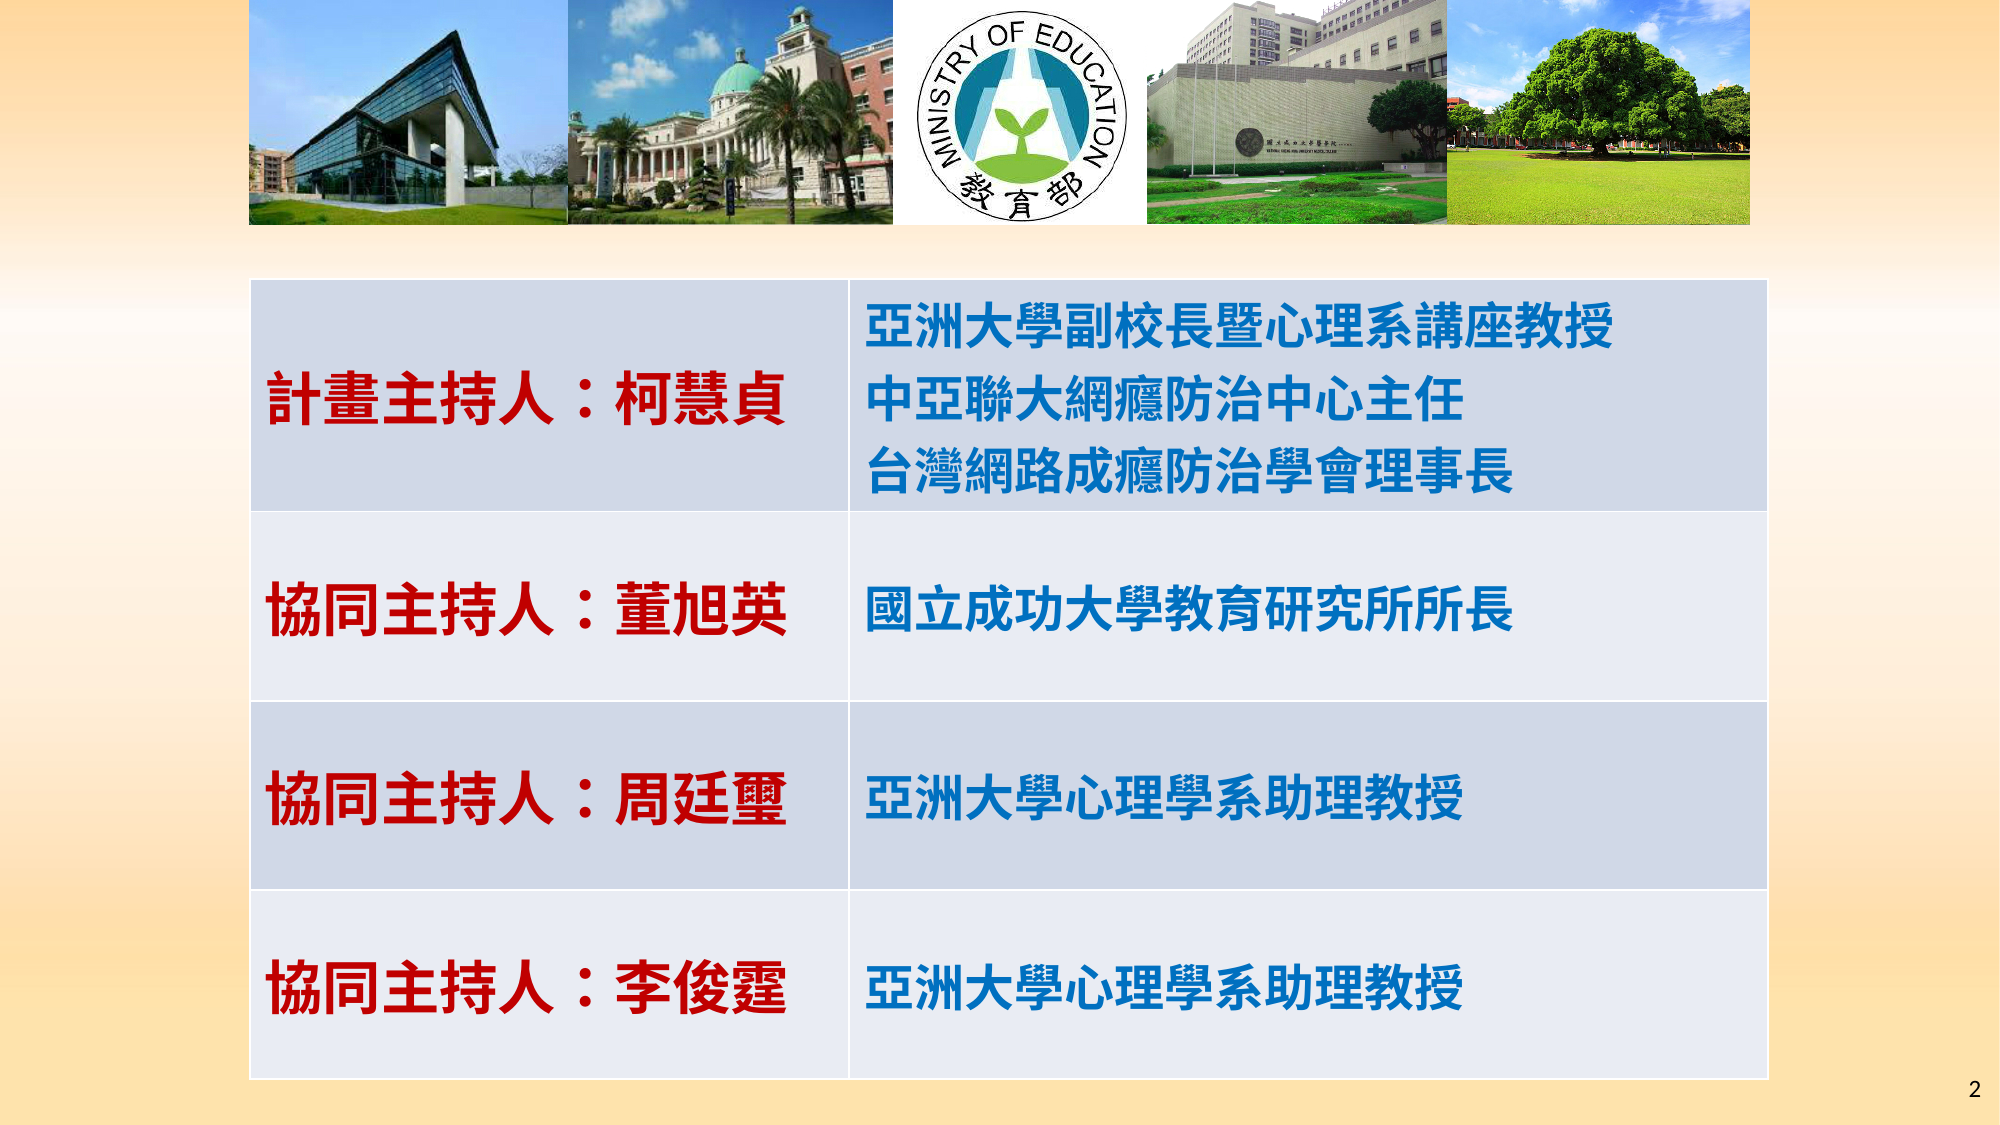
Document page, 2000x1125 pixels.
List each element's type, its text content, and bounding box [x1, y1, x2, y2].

table_header 計畫主持人：柯慧貞 [251, 280, 848, 511]
slide_number <編號> [1529, 1065, 1997, 1125]
table_cell 亞洲大學心理學系助理教授 [850, 891, 1767, 1078]
picture [0, 0, 2000, 1125]
table_cell 亞洲大學心理學系助理教授 [850, 702, 1767, 889]
table_cell 國立成功大學教育研究所所長 [850, 512, 1767, 700]
table_header 亞洲大學副校長暨心理系講座教授 中亞聯大網癮防治中心主任 台灣網路成癮防治學會理事長 [850, 280, 1767, 511]
table_cell 協同主持人：周廷璽 [251, 702, 848, 889]
table_cell 協同主持人：董旭英 [251, 512, 848, 700]
table_cell 協同主持人：李俊霆 [251, 891, 848, 1078]
